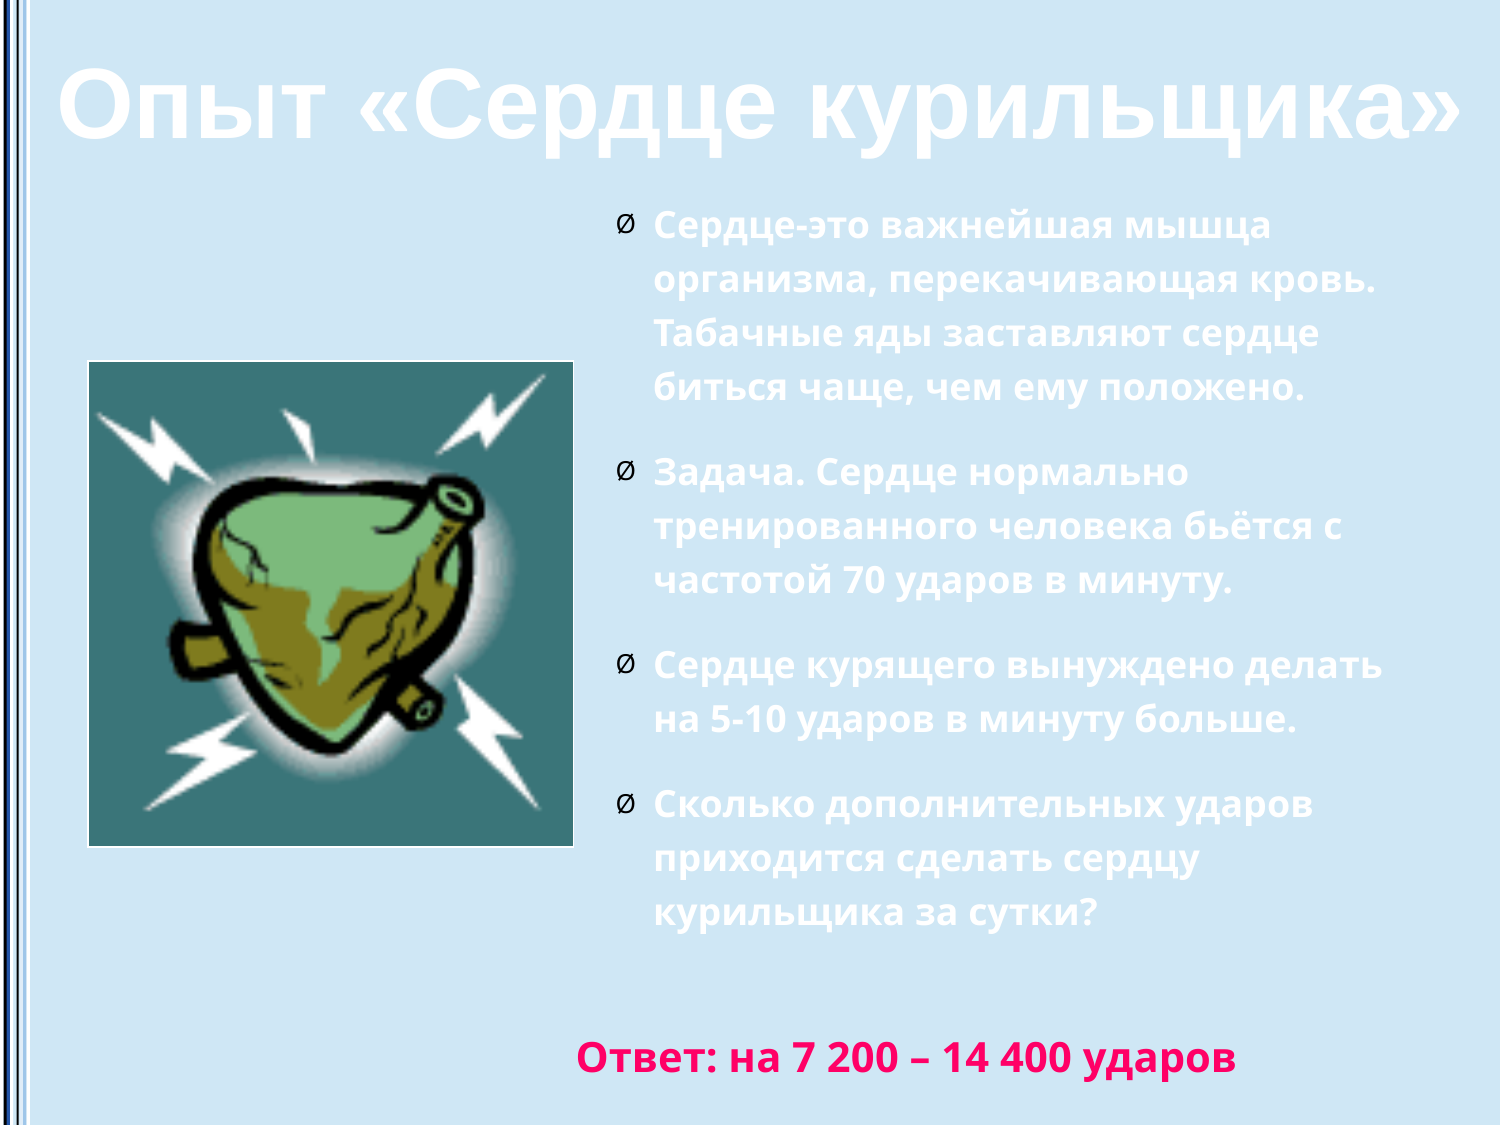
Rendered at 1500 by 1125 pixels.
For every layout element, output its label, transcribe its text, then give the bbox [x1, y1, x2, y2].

text_box Опыт «Сердце курильщика» [41, 30, 1500, 166]
text_box Ответ: на 7 200 – 14 400 ударов [560, 1023, 1409, 1089]
list Сердце-это важнейшая мышца организма, перекачивающая кровь. Табачные яды заставляют сердце биться чаще, чем ему положено. Задача. Сердце нормально тренированного человека бьётся с частотой 70 ударов в минуту. Сердце курящего вынуждено делать на 5-10 ударов в минуту больше. Сколько дополнительных ударов приходится сделать сердцу курильщика за сутки? [596, 184, 1450, 988]
picture [88, 361, 573, 847]
